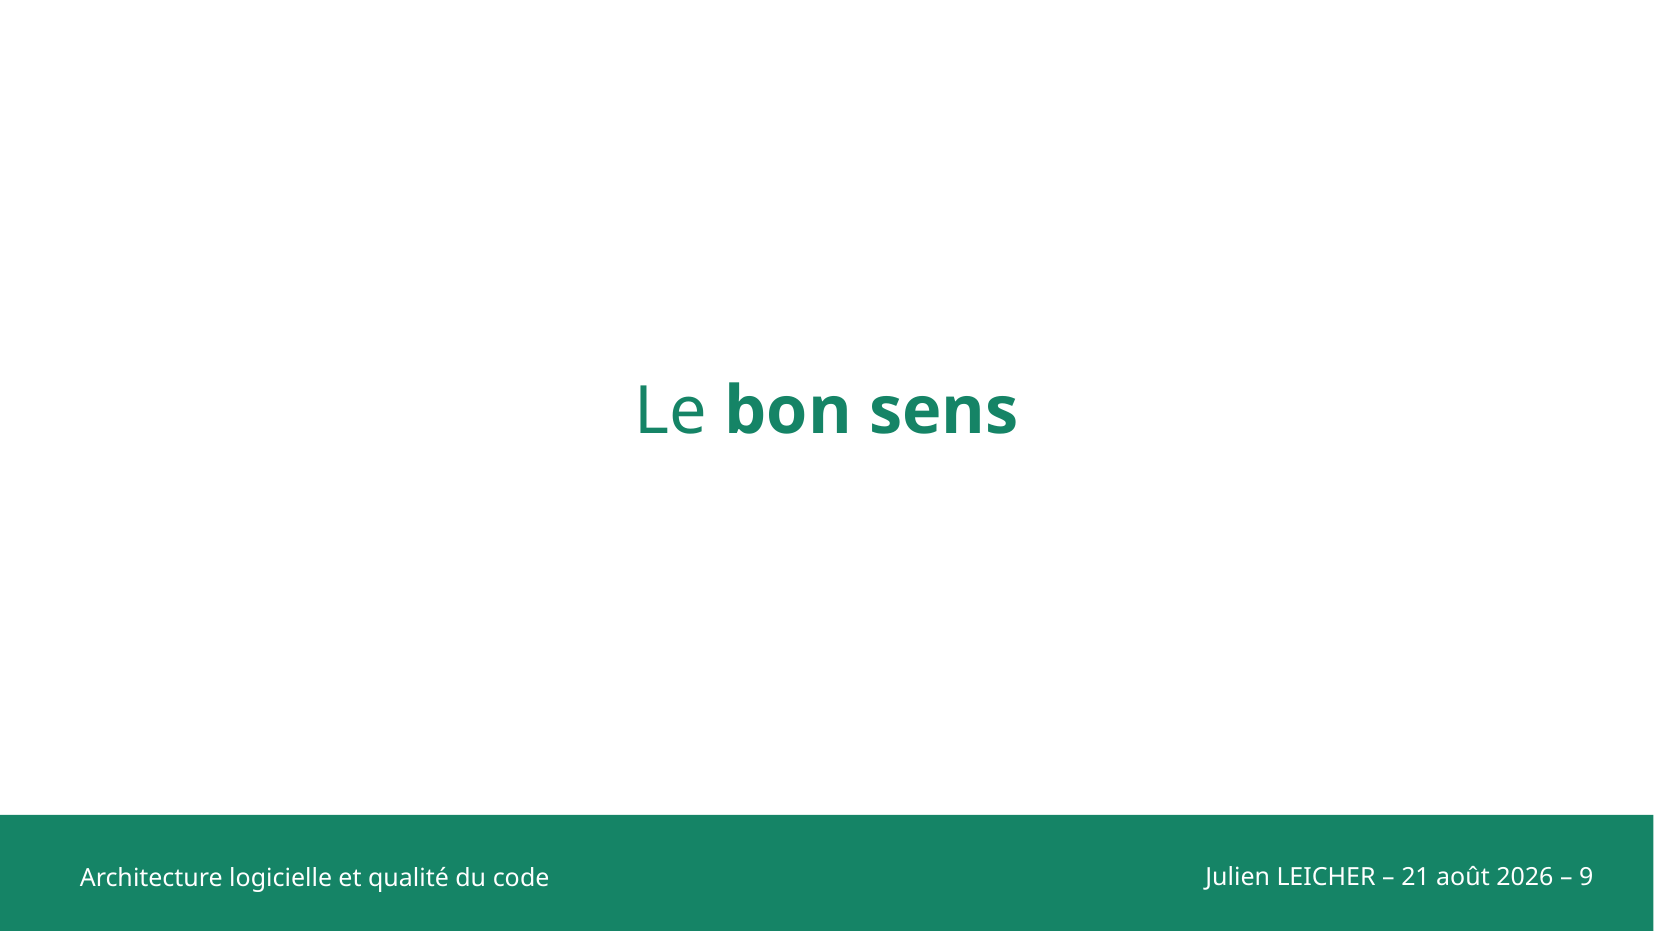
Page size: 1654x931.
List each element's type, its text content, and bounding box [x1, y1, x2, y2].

text_box Le bon sens [0, 0, 1654, 814]
text_box Julien LEICHER – 18 mars 2022 – <number> [0, 814, 1654, 931]
text_box Architecture logicielle et qualité du code [64, 852, 798, 898]
